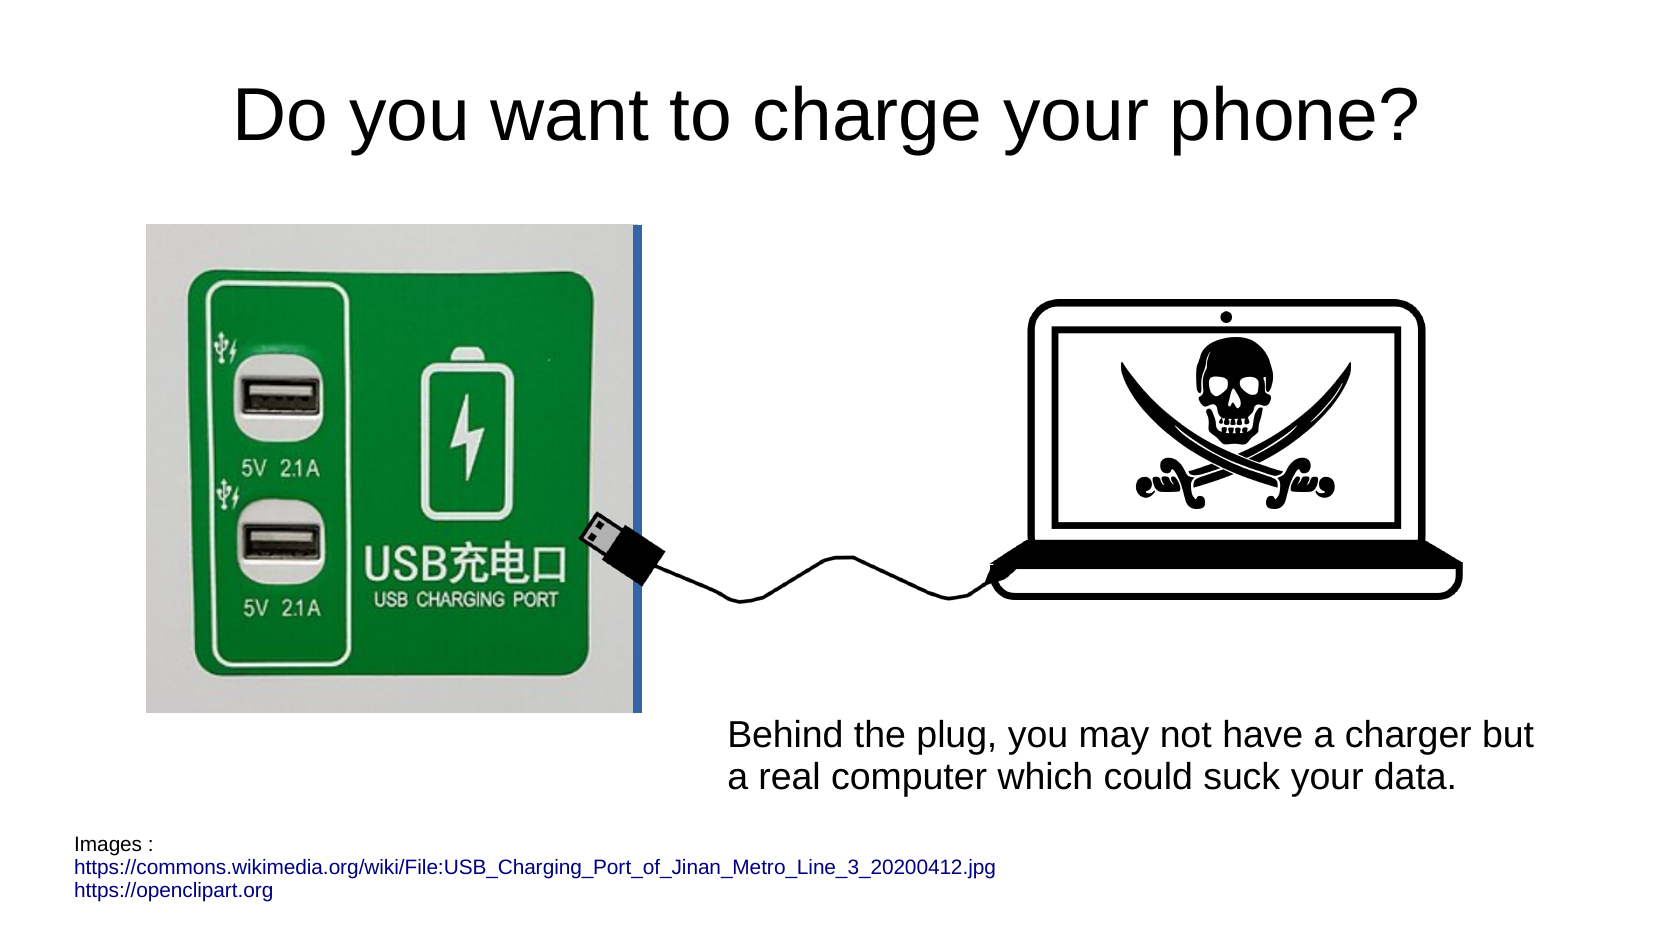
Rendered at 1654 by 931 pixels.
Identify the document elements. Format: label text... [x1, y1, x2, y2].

text_box Images : https://commons.wikimedia.org/wiki/File:USB_Charging_Port_of_Jinan_Metro_Line_3_20200412.jpg https://openclipart.org [59, 825, 1051, 910]
picture [146, 224, 1463, 713]
title Do you want to charge your phone? [82, 37, 1571, 193]
text_box Behind the plug, you may not have a charger but a real computer which could suck your data. [712, 706, 1617, 848]
